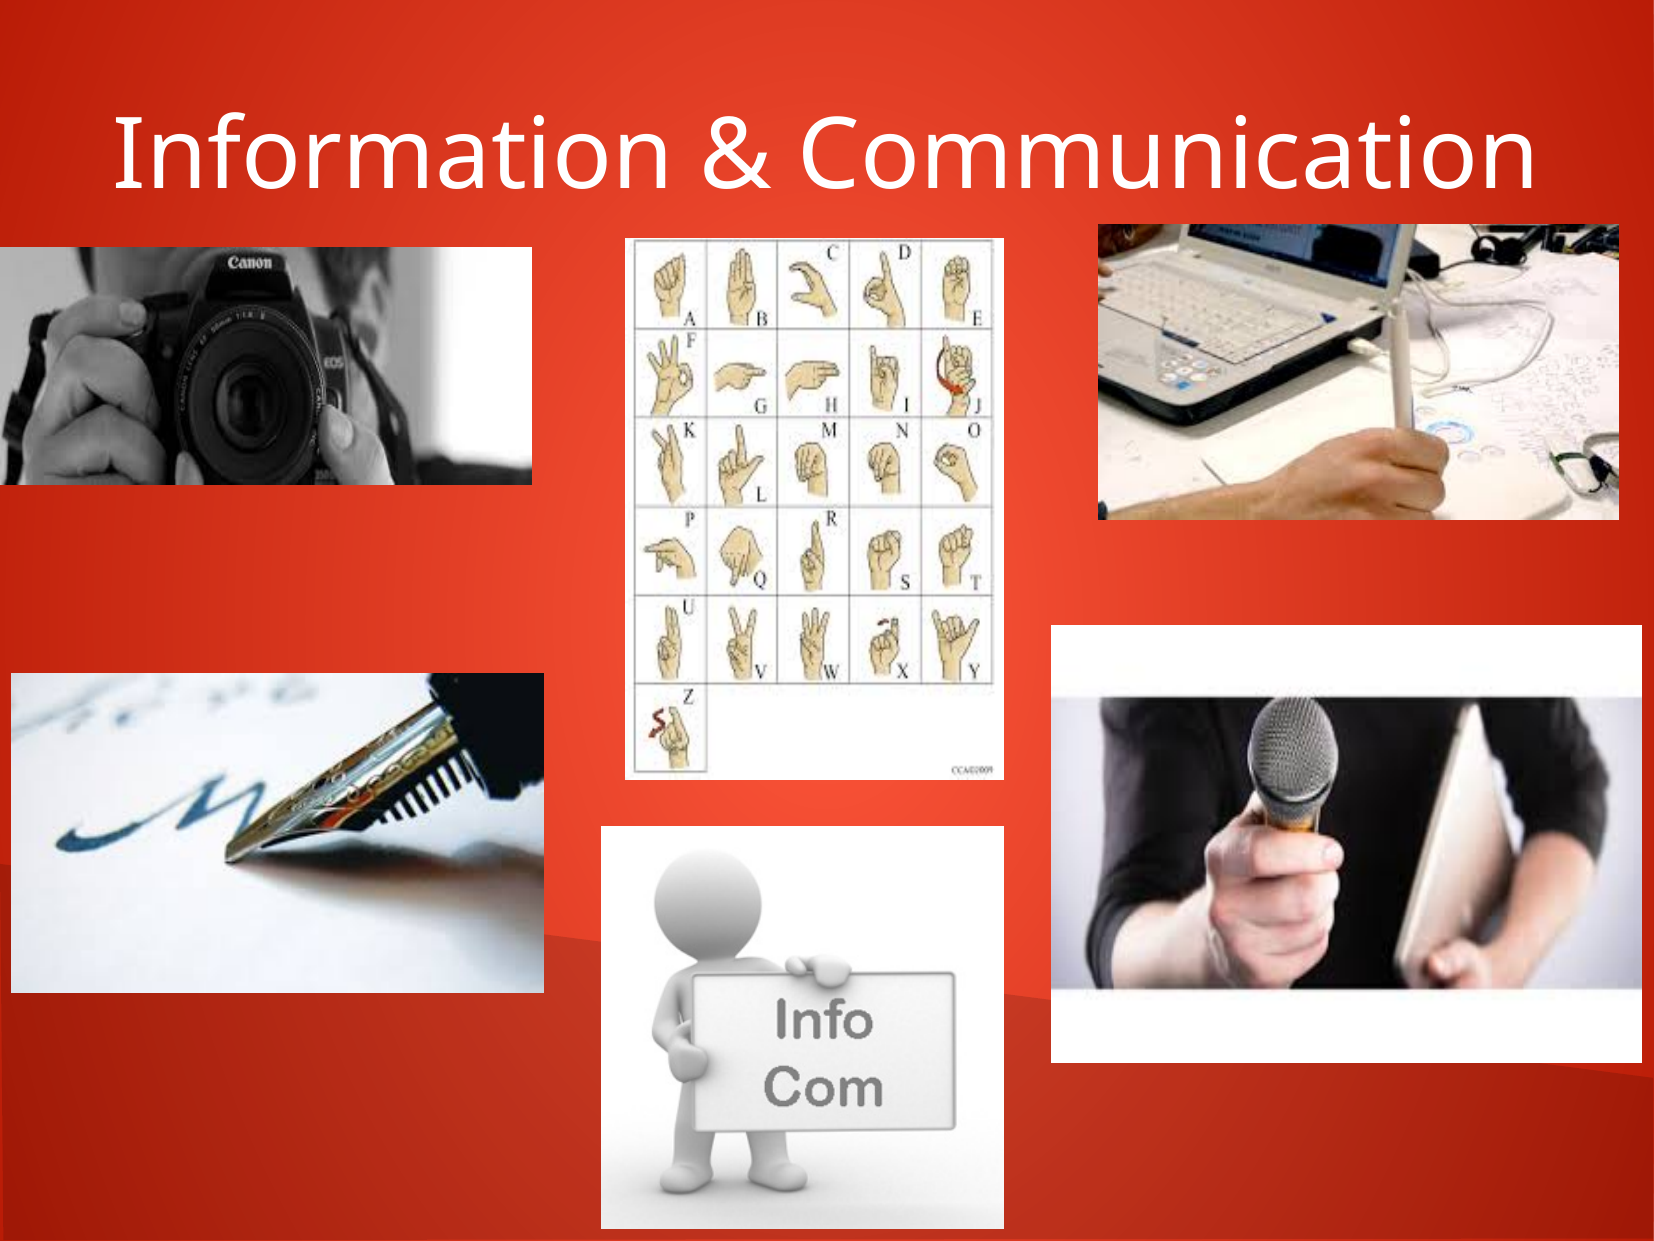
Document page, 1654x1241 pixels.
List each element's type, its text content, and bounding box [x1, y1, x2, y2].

picture [1051, 625, 1642, 1063]
picture [0, 247, 532, 485]
picture [601, 826, 1004, 1229]
picture [625, 238, 1004, 780]
picture [11, 673, 544, 993]
picture [1098, 224, 1619, 520]
title Information & Communication [82, 47, 1571, 252]
